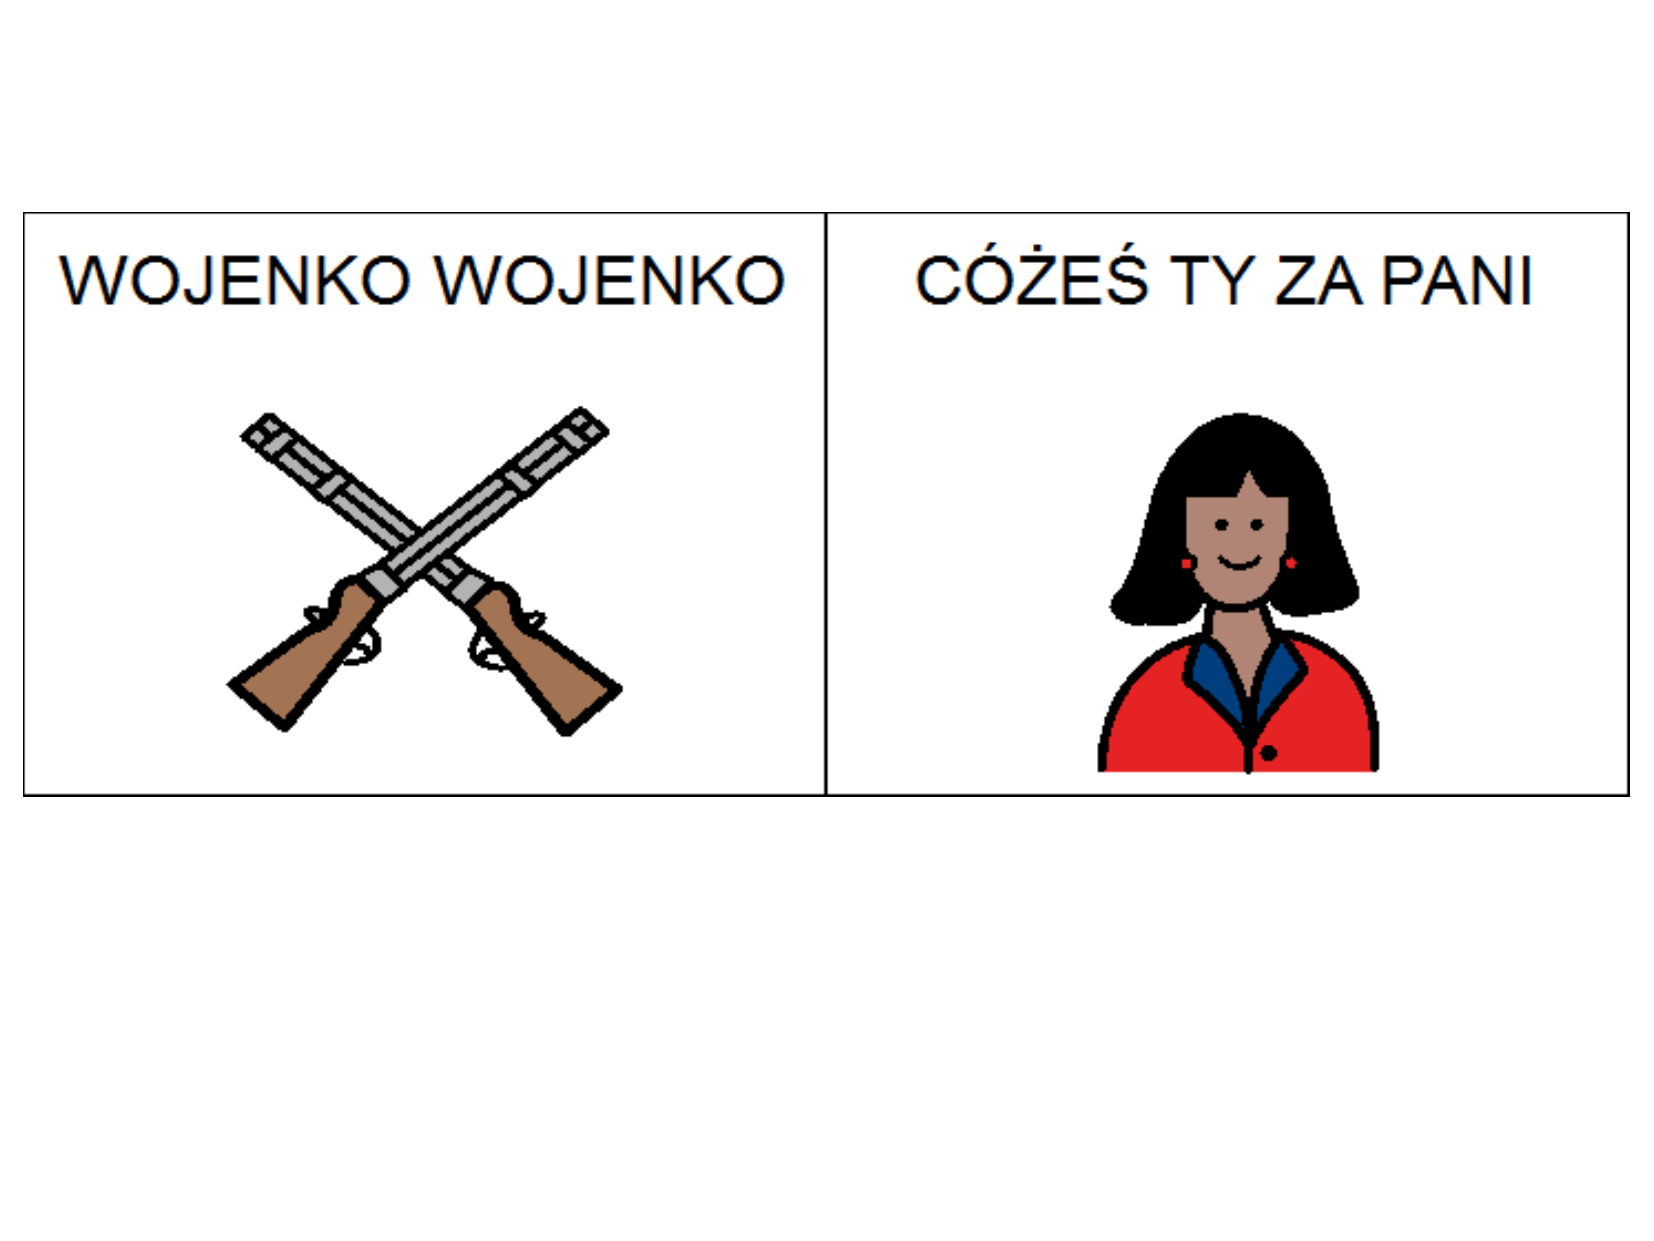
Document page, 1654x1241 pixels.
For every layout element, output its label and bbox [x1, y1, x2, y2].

picture [23, 212, 1630, 797]
